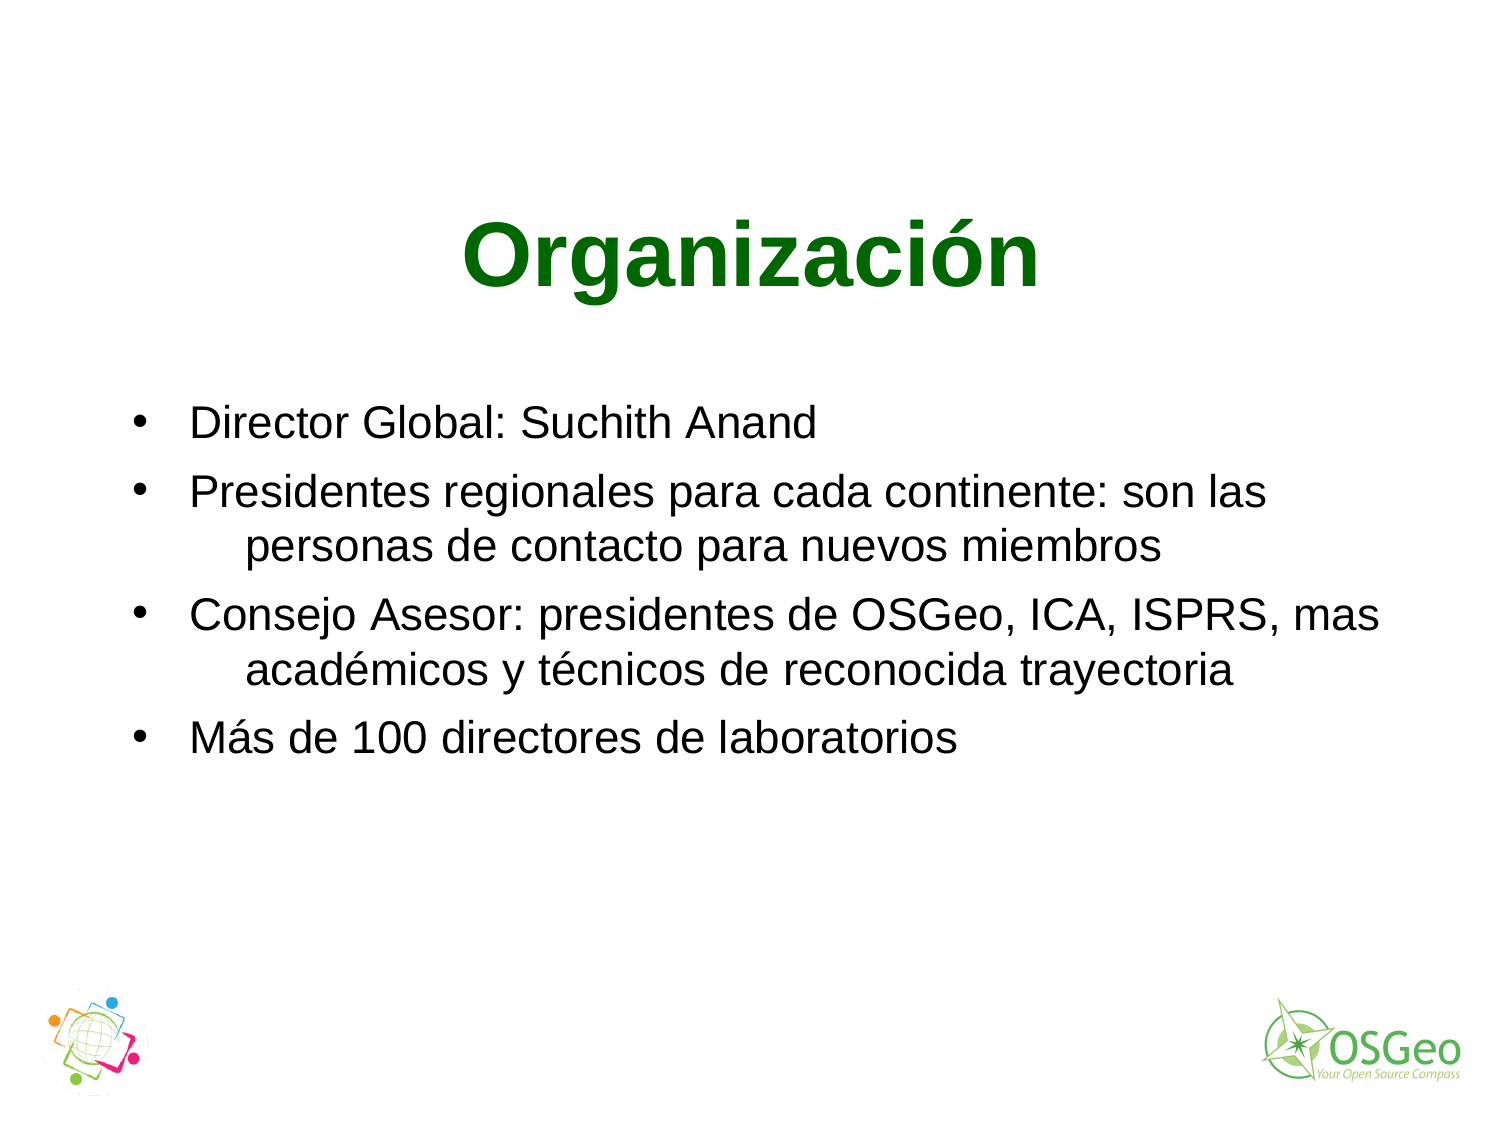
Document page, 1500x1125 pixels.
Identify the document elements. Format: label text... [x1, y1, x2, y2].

picture [40, 987, 148, 1096]
list Director Global: Suchith Anand Presidentes regionales para cada continente: son las personas de contacto para nuevos miembros Consejo Asesor: presidentes de OSGeo, ICA, ISPRS, mas académicos y técnicos de reconocida trayectoria Más de 100 directores de laboratorios [118, 385, 1430, 784]
picture [1261, 997, 1463, 1085]
title Organización [76, 166, 1427, 333]
